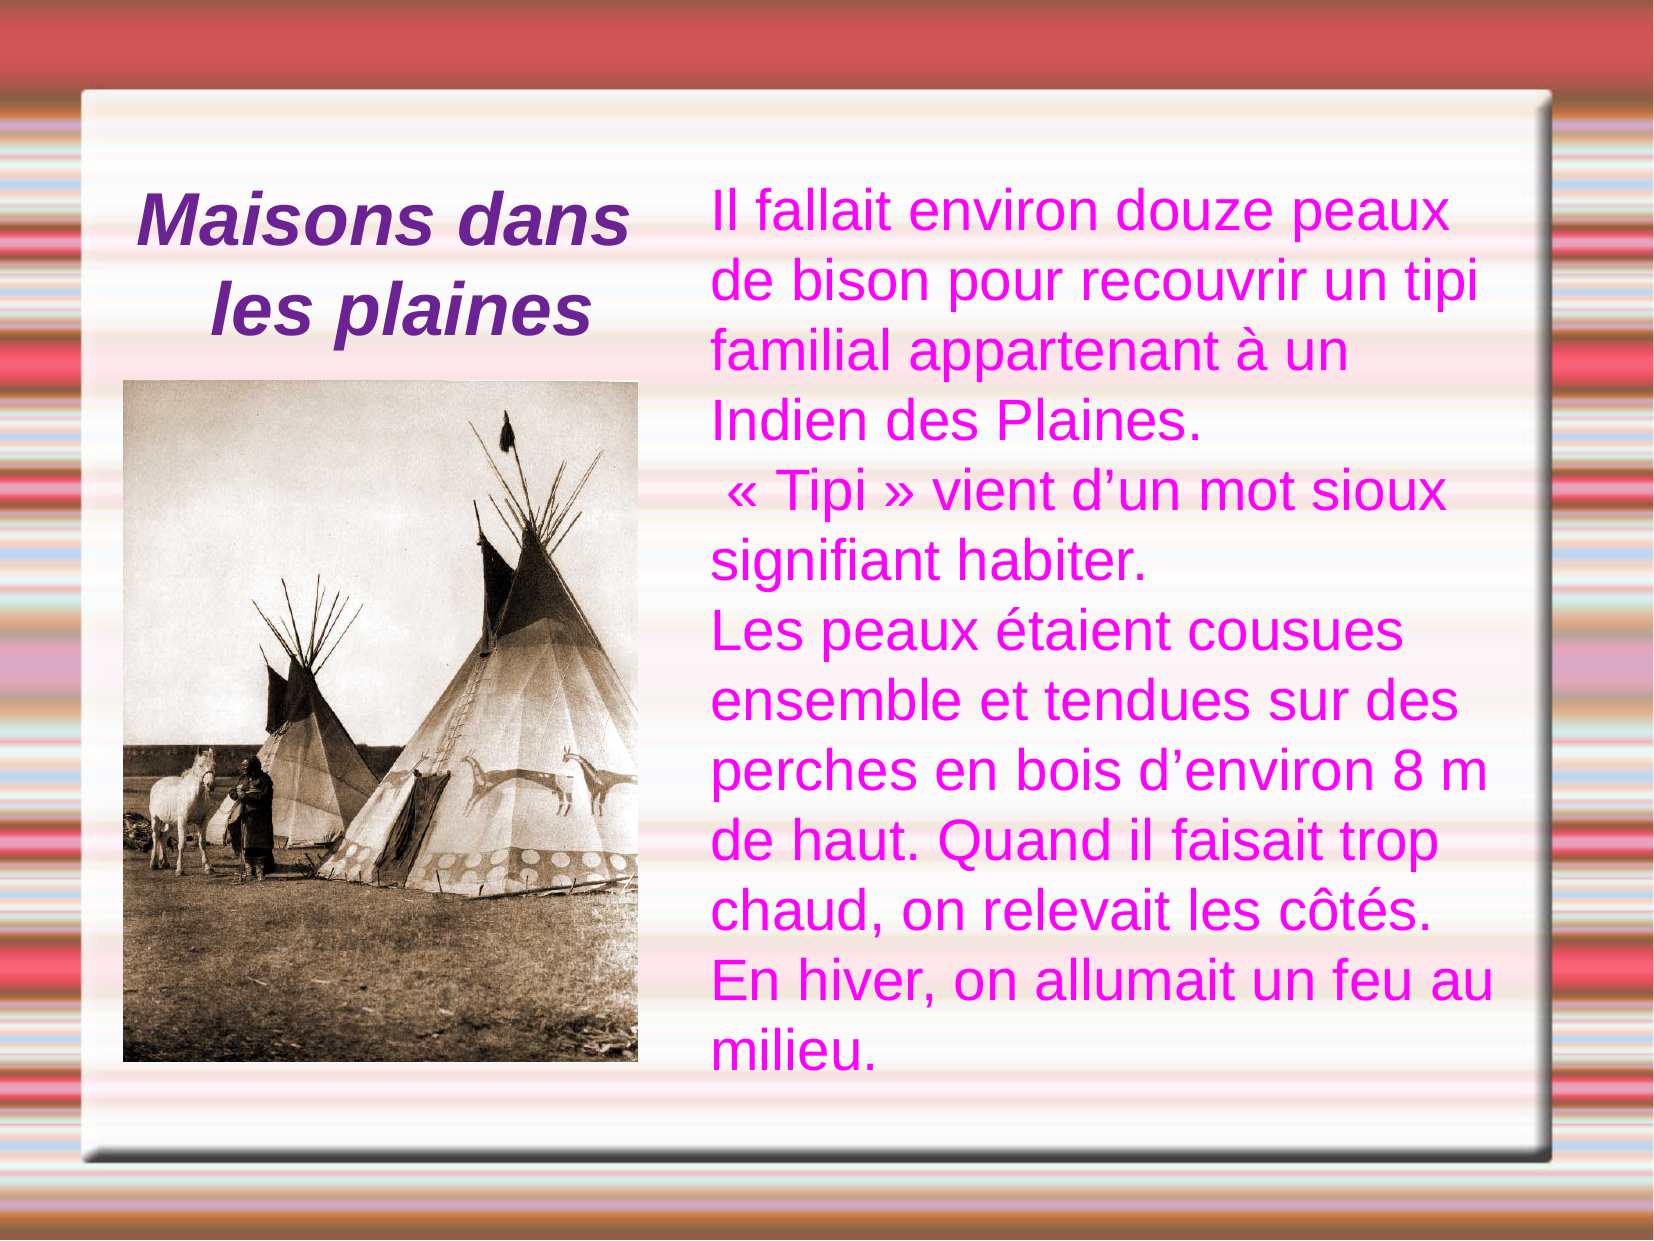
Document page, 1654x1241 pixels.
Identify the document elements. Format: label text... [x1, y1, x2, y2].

title Maisons dans les plaines [118, 163, 652, 325]
list Il fallait environ douze peaux de bison pour recouvrir un tipi familial appartenant à un Indien des Plaines. « Tipi » vient d’un mot sioux signifiant habiter. Les peaux étaient cousues ensemble et tendues sur des perches en bois d’environ 8 m de haut. Quand il faisait trop chaud, on relevait les côtés. En hiver, on allumait un feu au milieu. [695, 165, 1533, 1091]
picture [0, 0, 1654, 1240]
